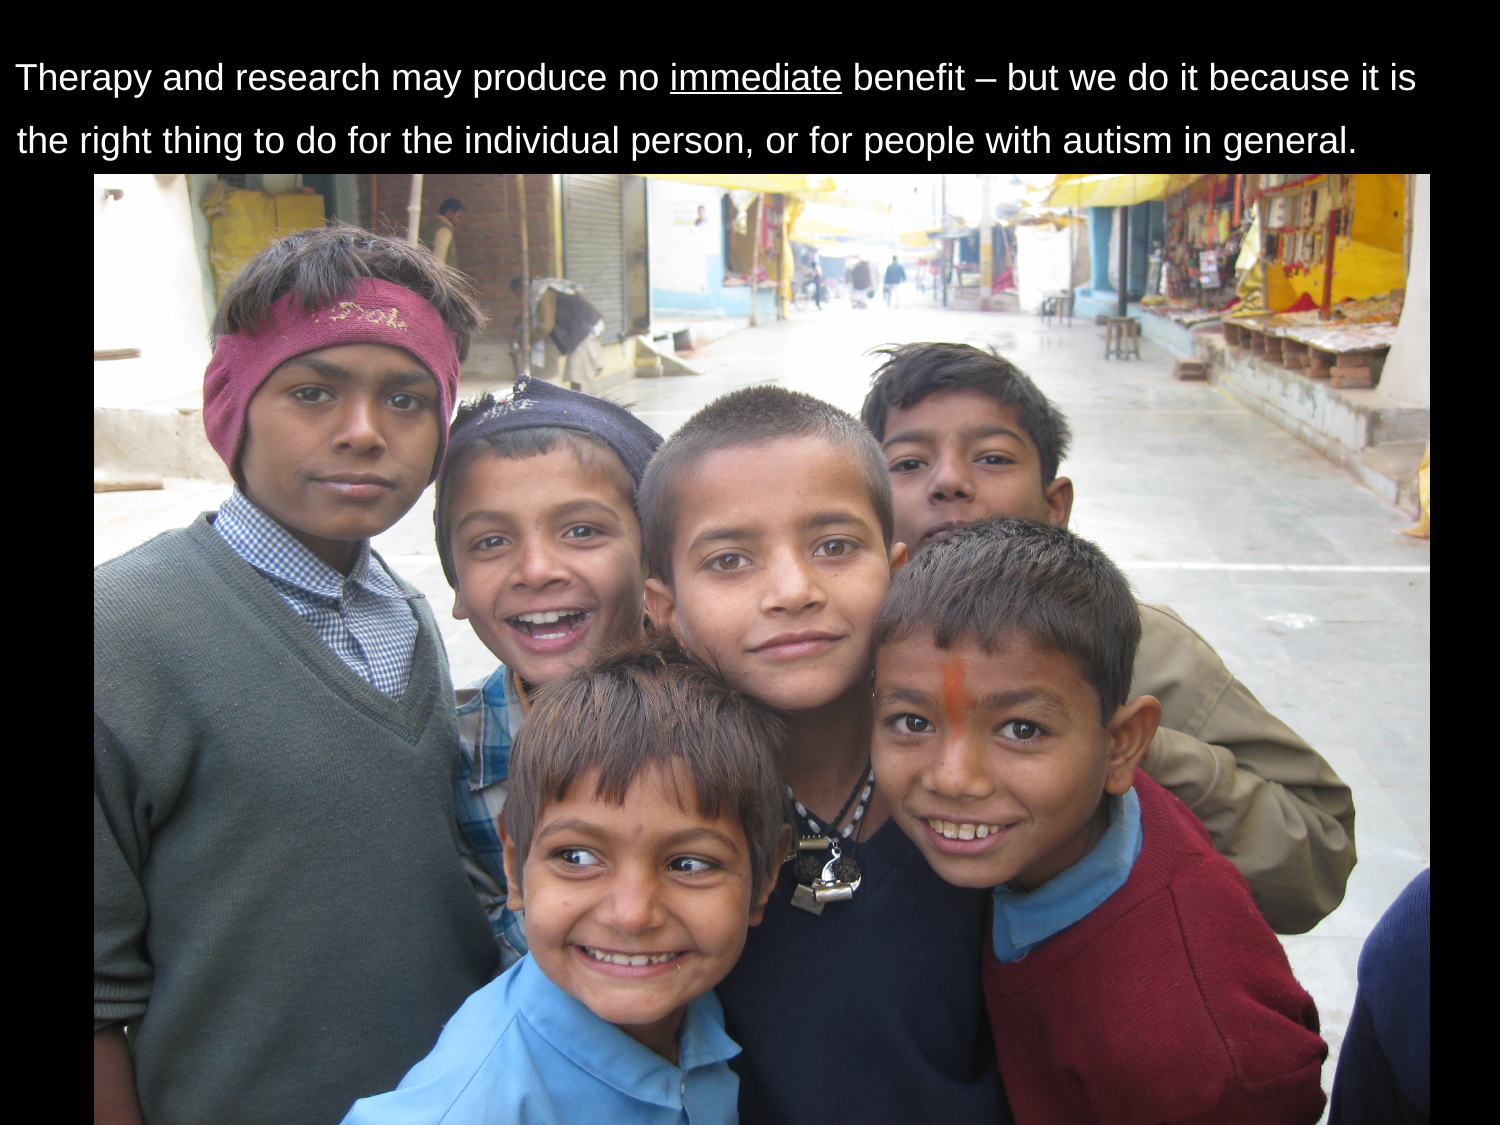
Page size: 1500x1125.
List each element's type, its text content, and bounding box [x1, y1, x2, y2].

picture [94, 174, 1430, 1125]
title Therapy and research may produce no immediate benefit – but we do it because it is the right thing to do for the individual person, or for people with autism in general. [0, 23, 1484, 173]
